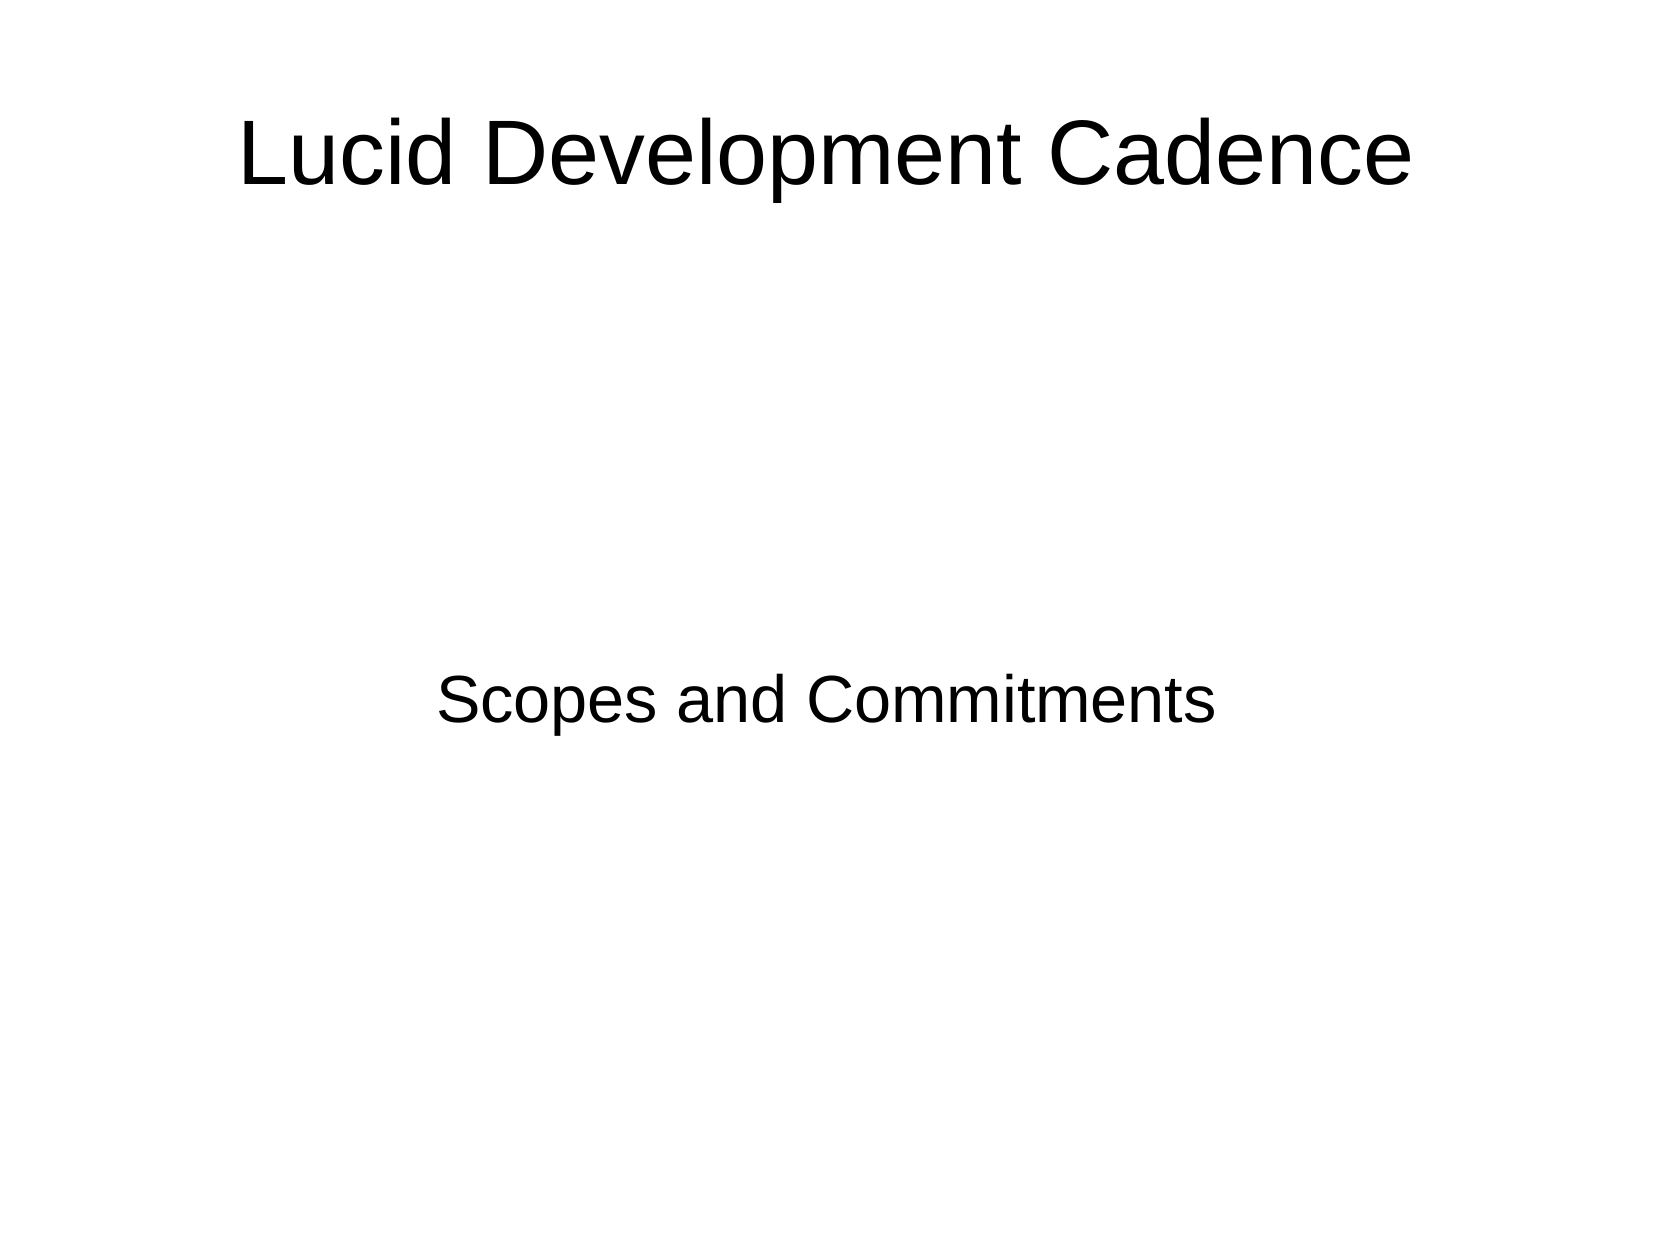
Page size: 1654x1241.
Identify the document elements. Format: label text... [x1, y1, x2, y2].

subtitle Scopes and Commitments [82, 297, 1571, 1102]
title Lucid Development Cadence [82, 56, 1571, 250]
